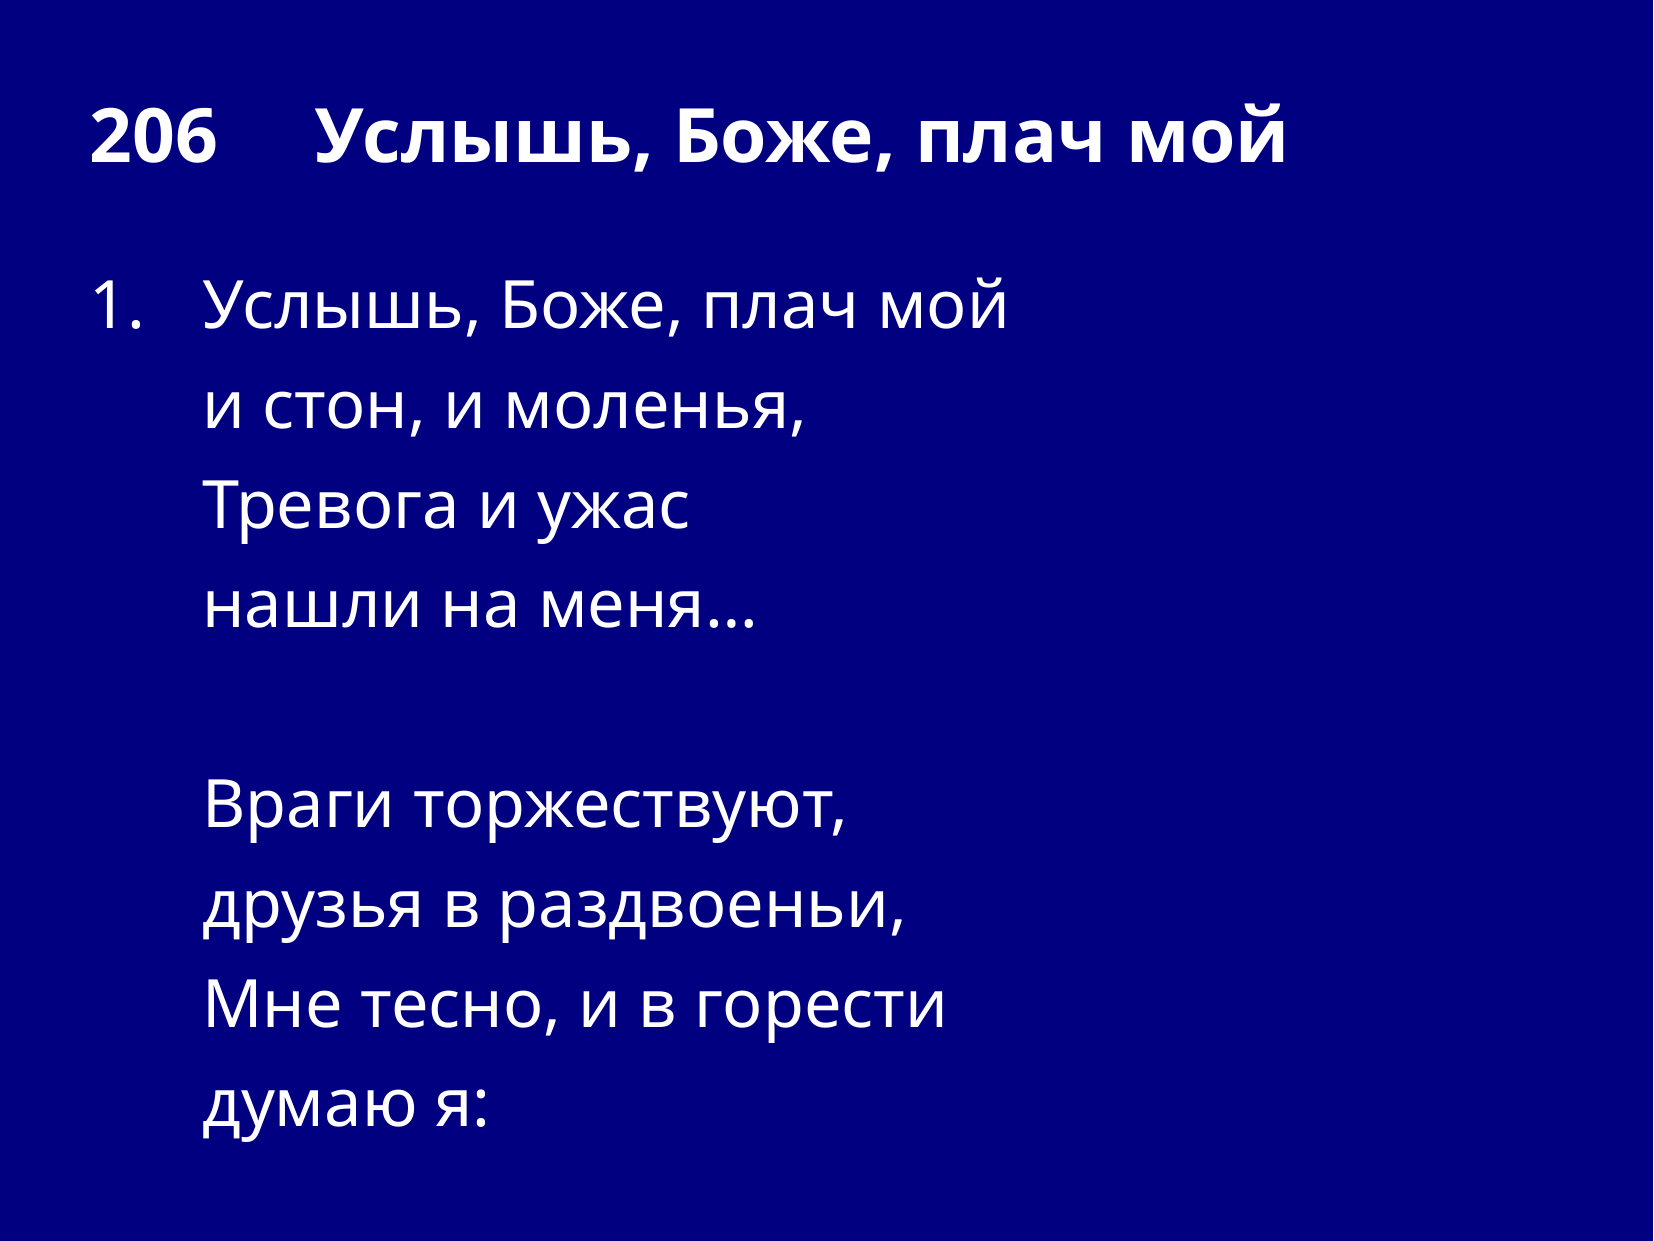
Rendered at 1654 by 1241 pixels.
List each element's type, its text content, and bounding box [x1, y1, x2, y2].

text_box 206 Услышь, Боже, плач мой [75, 75, 1576, 188]
text_box 1. Услышь, Боже, плач мой и стон, и моленья, Тревога и ужас нашли на меня… Враги торжествуют, друзья в раздвоеньи, Мне тесно, и в горести думаю я: [75, 188, 1576, 1163]
